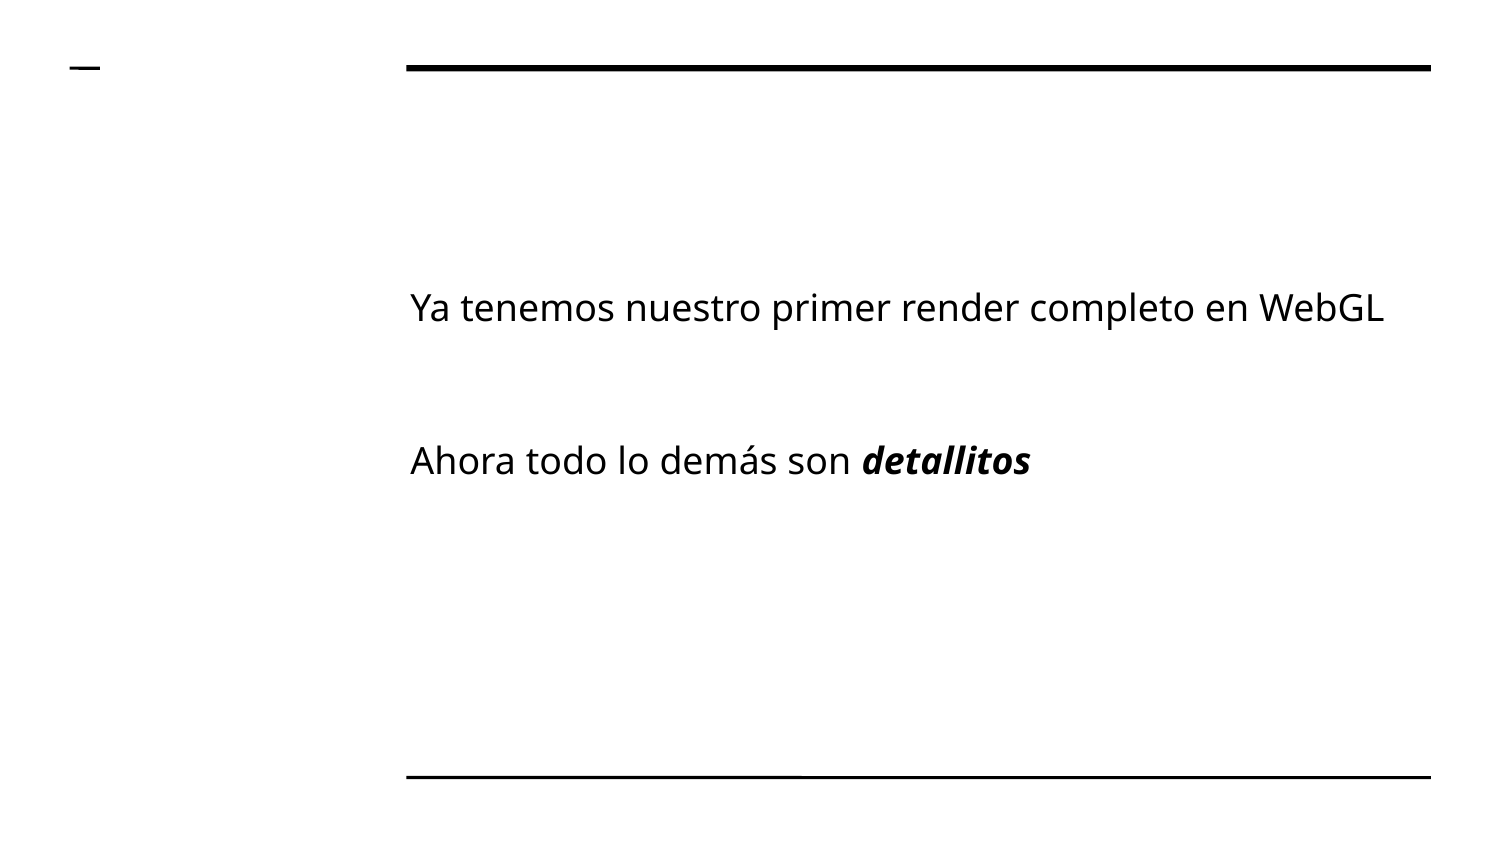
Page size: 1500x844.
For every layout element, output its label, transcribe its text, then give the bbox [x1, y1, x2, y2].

list Ya tenemos nuestro primer render completo en WebGL Ahora todo lo demás son detallitos [395, 261, 1433, 755]
